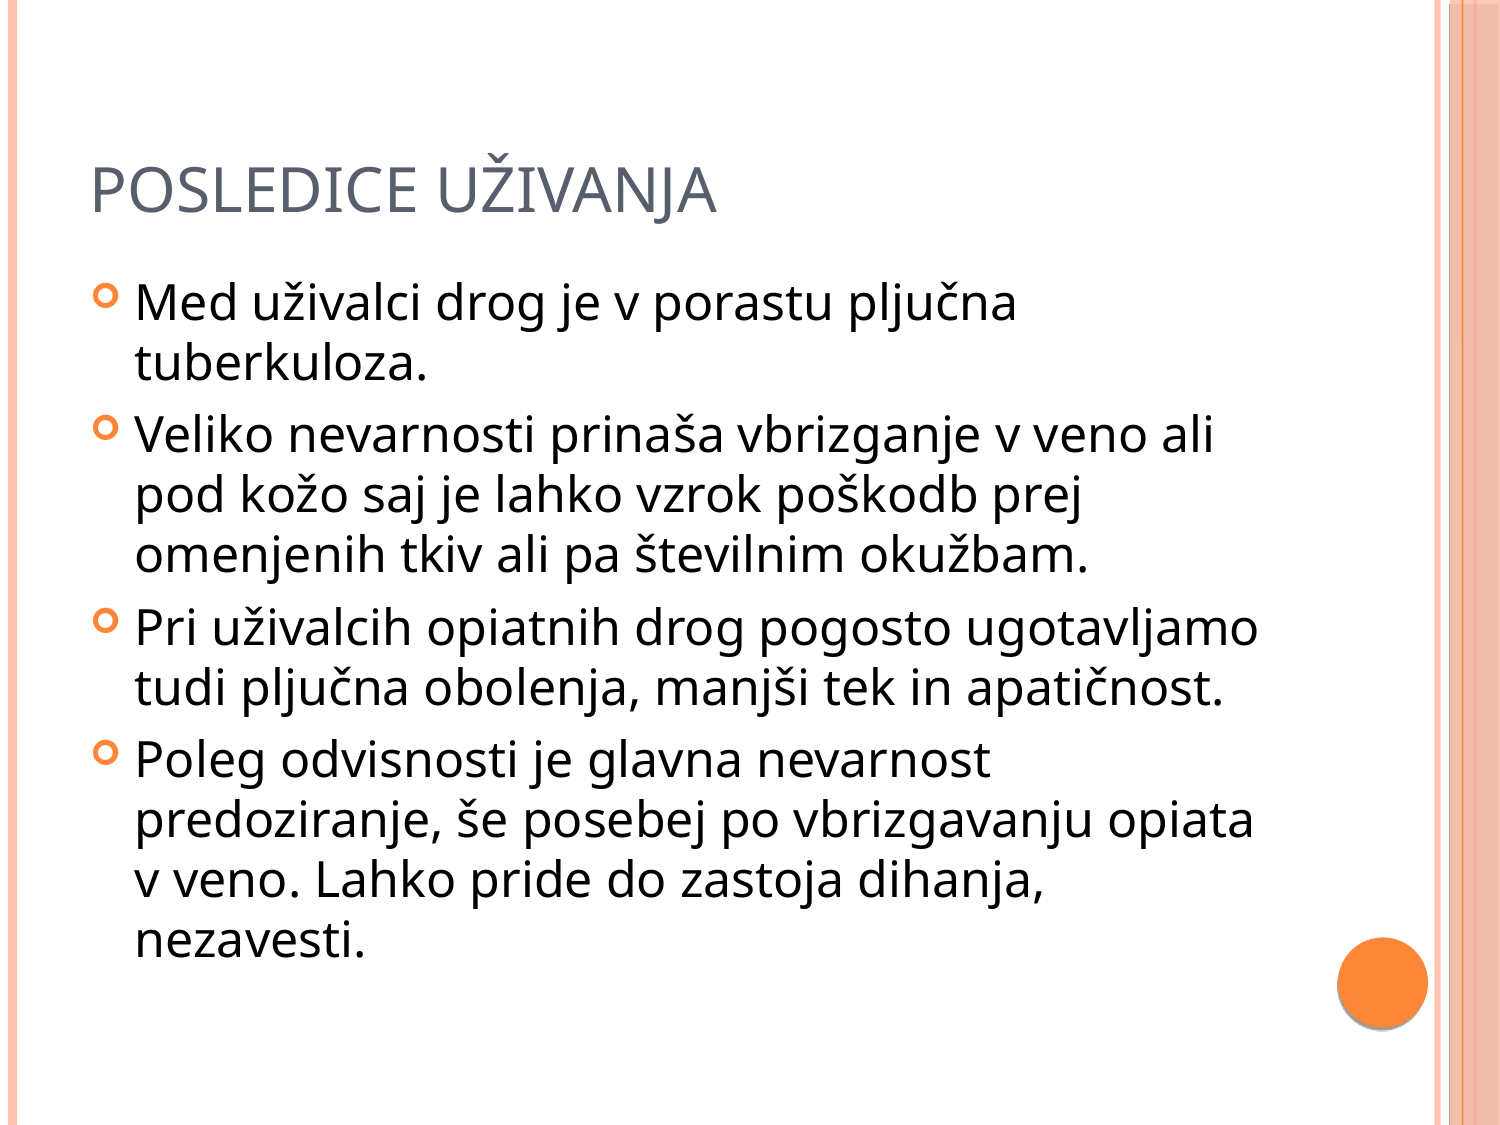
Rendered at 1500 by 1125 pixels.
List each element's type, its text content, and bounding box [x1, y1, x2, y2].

title POSLEDICE UŽIVANJA [75, 45, 1300, 233]
list Med uživalci drog je v porastu pljučna tuberkuloza. Veliko nevarnosti prinaša vbrizganje v veno ali pod kožo saj je lahko vzrok poškodb prej omenjenih tkiv ali pa številnim okužbam. Pri uživalcih opiatnih drog pogosto ugotavljamo tudi pljučna obolenja, manjši tek in apatičnost. Poleg odvisnosti je glavna nevarnost predoziranje, še posebej po vbrizgavanju opiata v veno. Lahko pride do zastoja dihanja, nezavesti. [75, 262, 1300, 1062]
